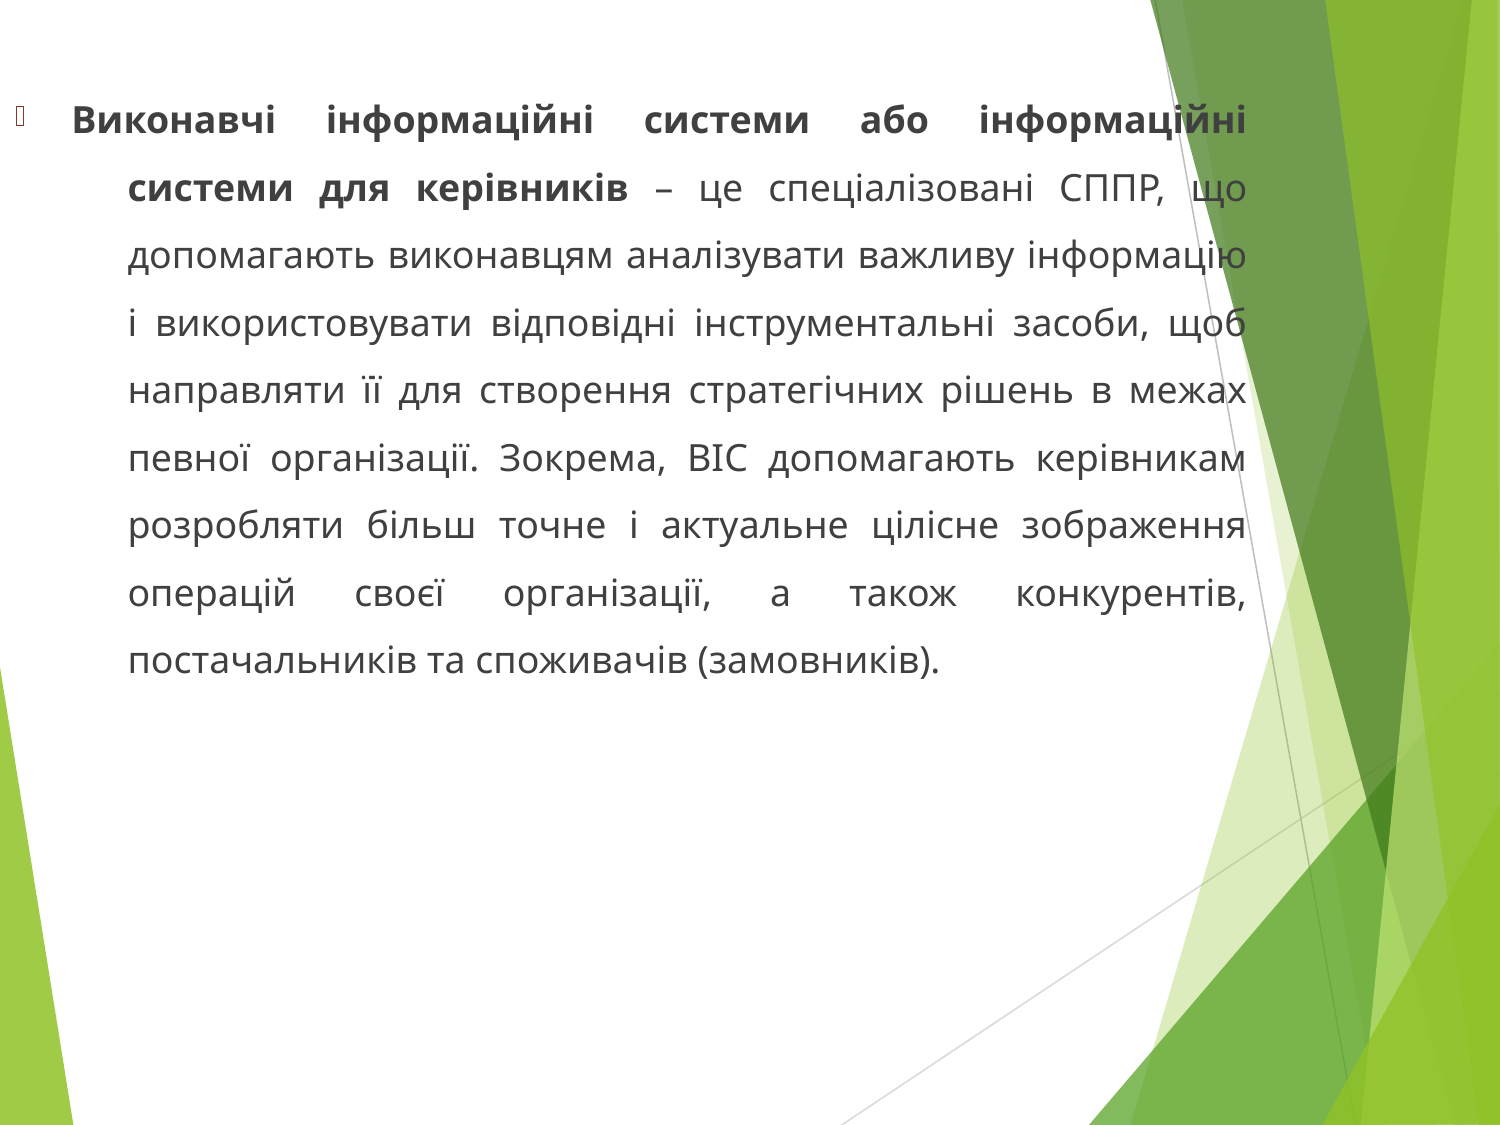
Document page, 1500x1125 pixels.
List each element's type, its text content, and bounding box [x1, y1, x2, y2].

list Виконавчі інформаційні системи або інформаційні системи для керівників – це спеціалізовані СППР, що допомагають виконавцям аналізувати важливу інформацію і використовувати відповідні інструментальні засоби, щоб направляти її для створення стратегічних рішень в межах певної організації. Зокрема, ВІС допомагають керівникам розробляти більш точне і актуальне цілісне зображення операцій своєї організації, а також конкурентів, постачальників та споживачів (замовників). [0, 66, 1271, 1005]
